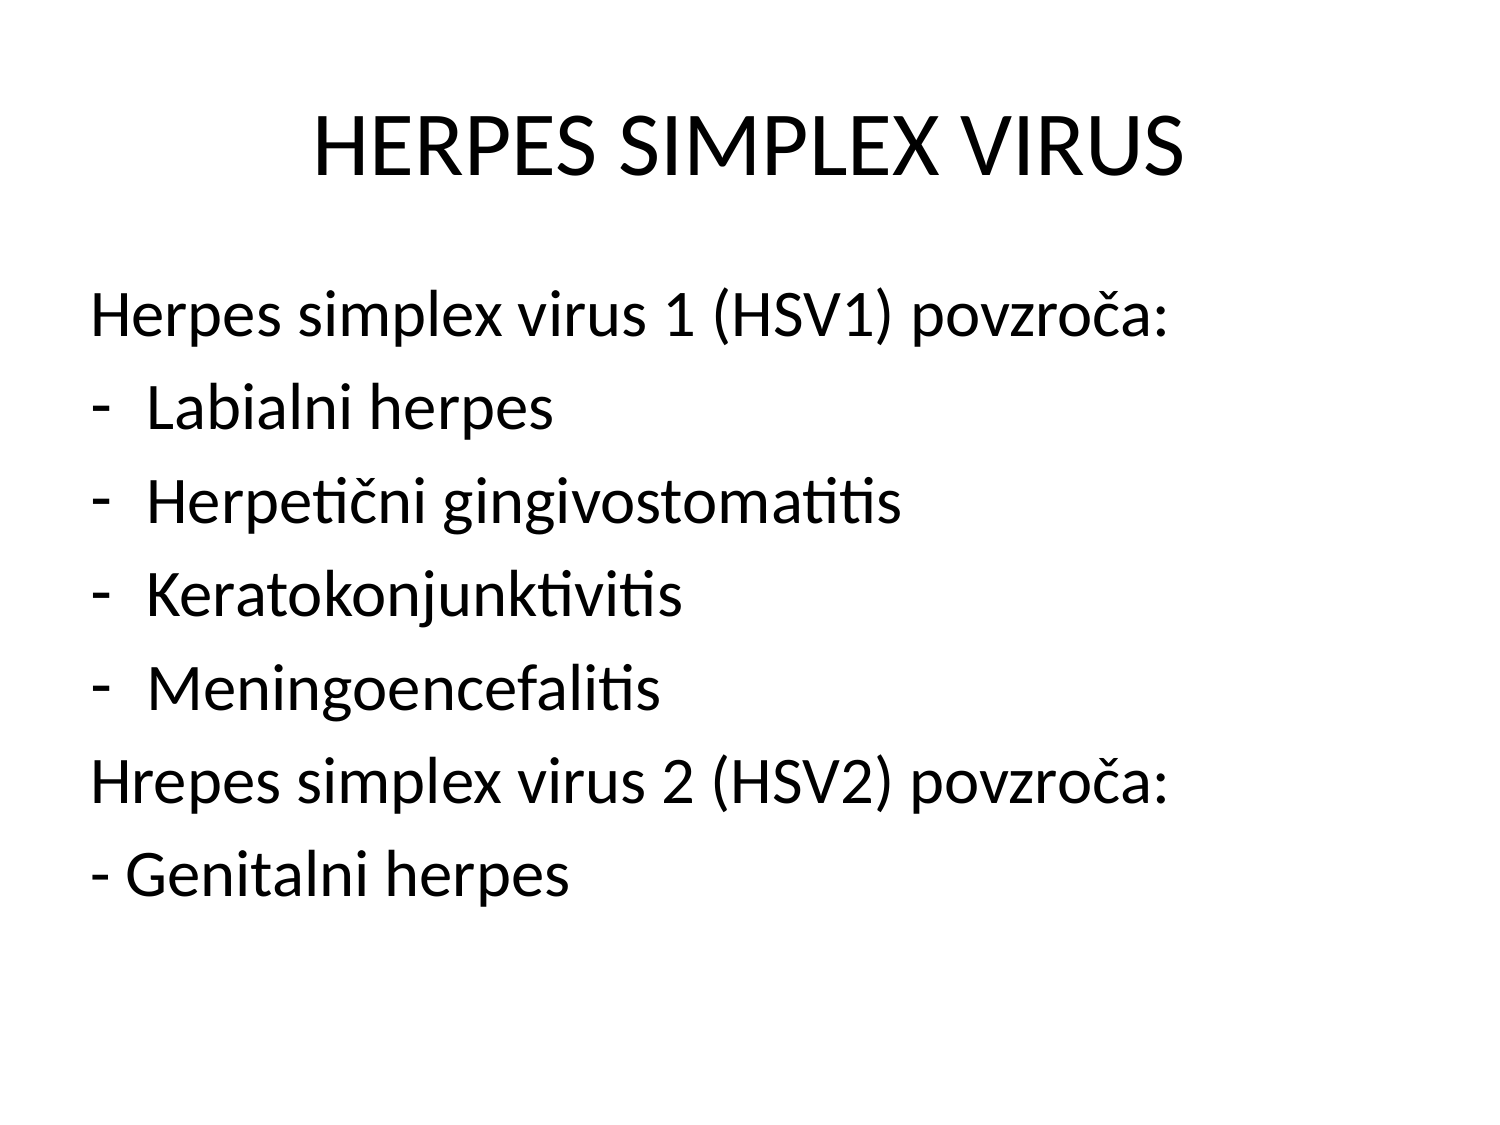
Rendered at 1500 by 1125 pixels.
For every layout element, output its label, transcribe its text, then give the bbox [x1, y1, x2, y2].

list Herpes simplex virus 1 (HSV1) povzroča: Labialni herpes Herpetični gingivostomatitis Keratokonjunktivitis Meningoencefalitis Hrepes simplex virus 2 (HSV2) povzroča: - Genitalni herpes [75, 262, 1425, 1005]
title HERPES SIMPLEX VIRUS [75, 45, 1425, 233]
